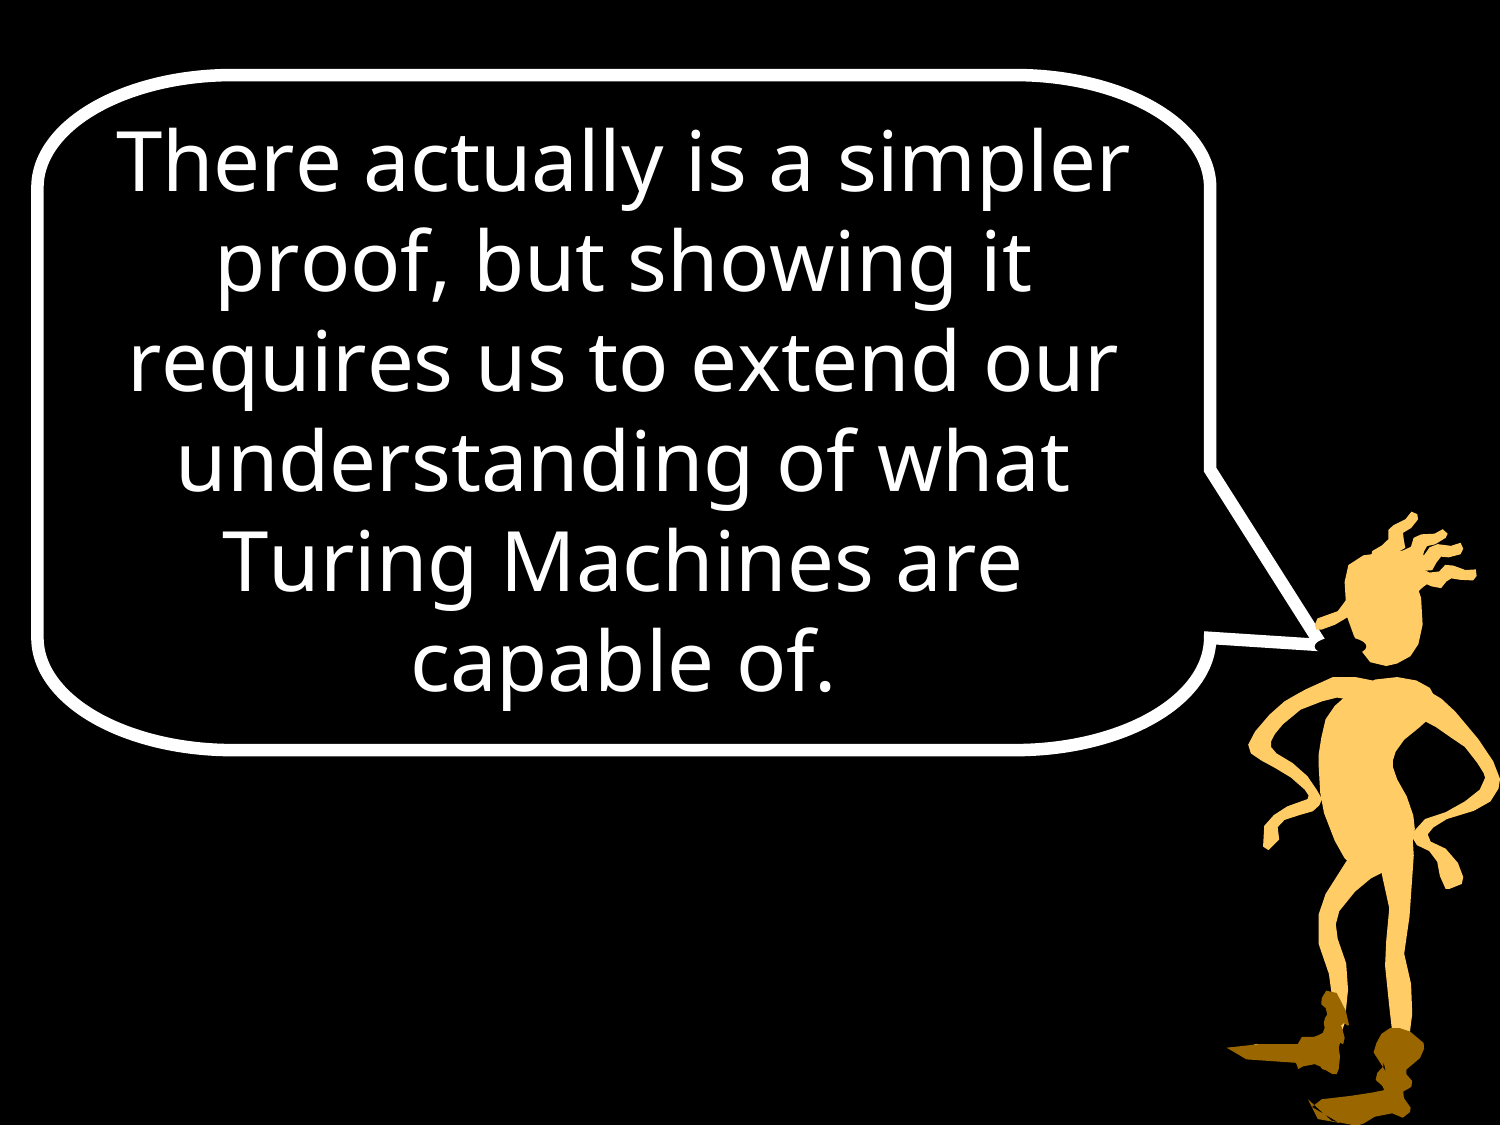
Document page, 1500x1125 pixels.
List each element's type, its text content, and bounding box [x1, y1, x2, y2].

text_box There actually is a simpler proof, but showing it requires us to extend our understanding of what Turing Machines are capable of. [37, 75, 1319, 751]
text_box [1226, 677, 1500, 1125]
text_box [1314, 511, 1477, 667]
